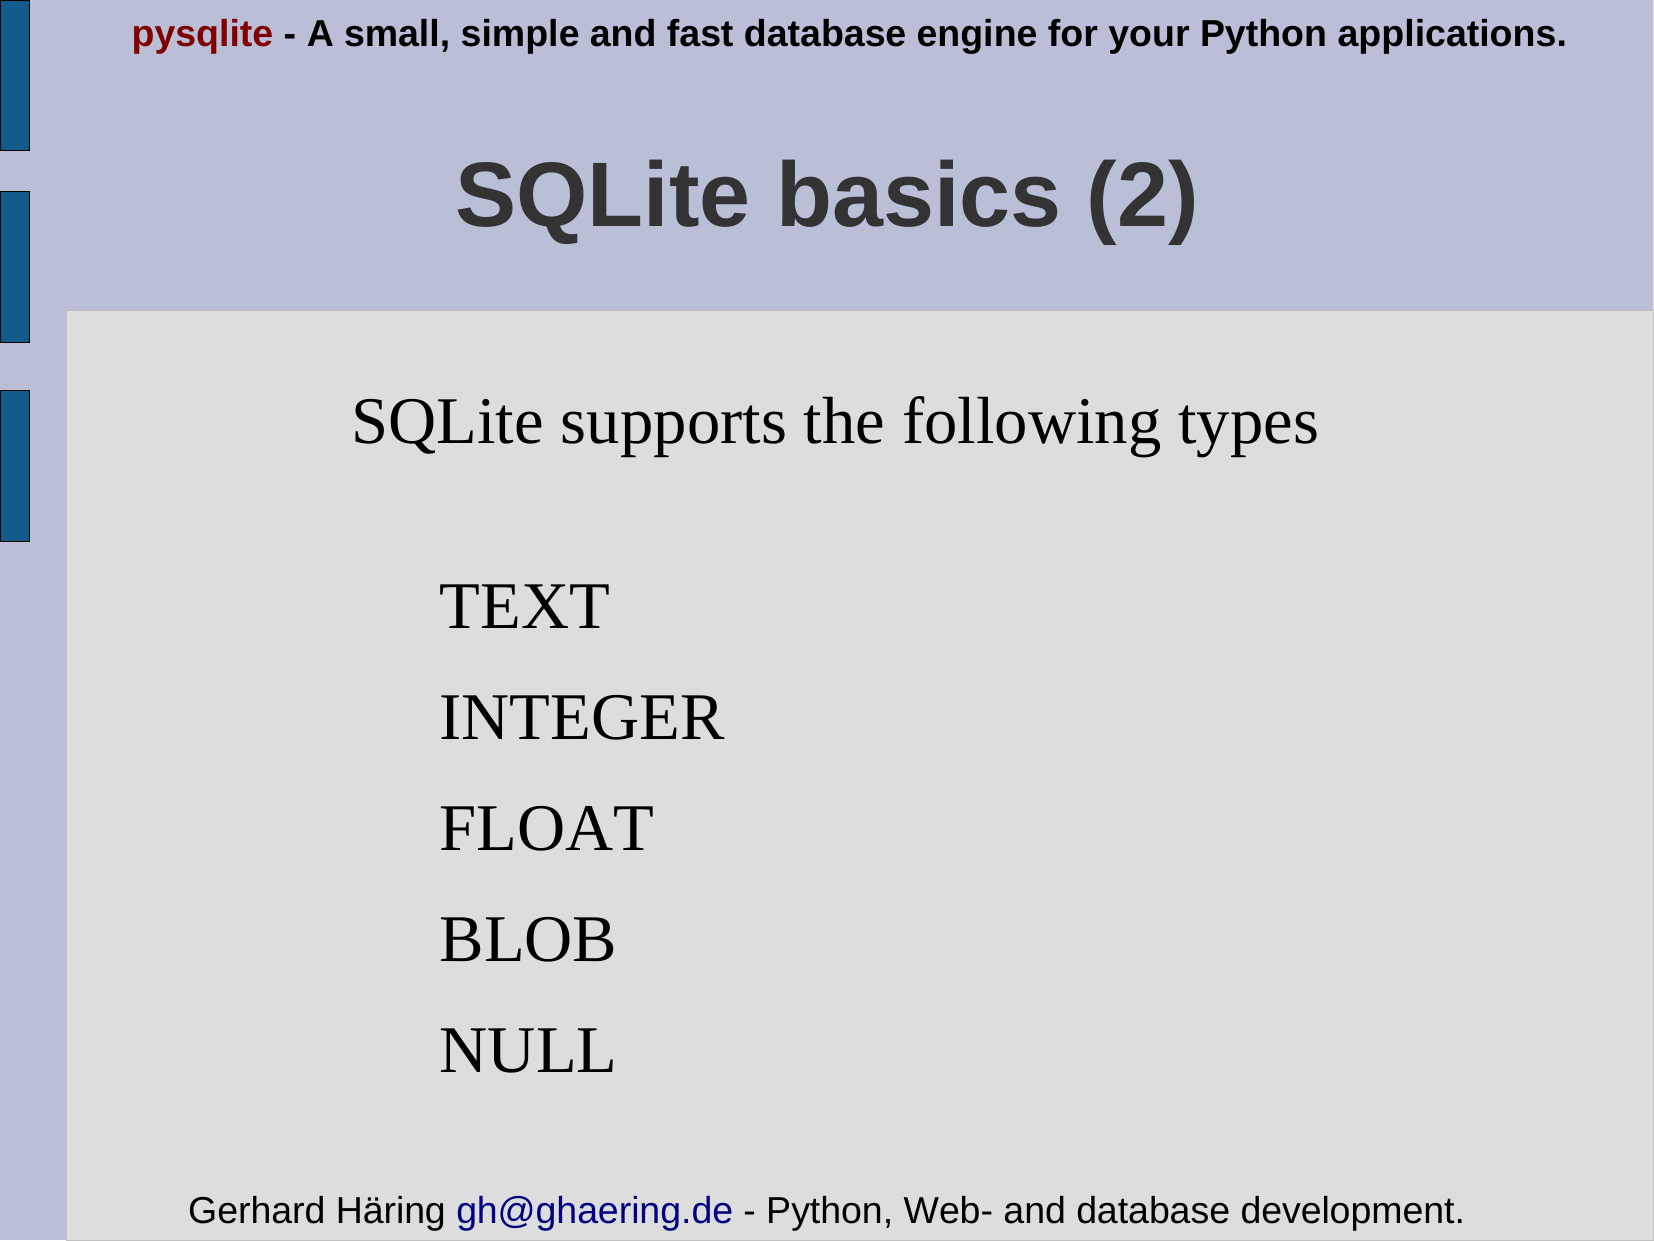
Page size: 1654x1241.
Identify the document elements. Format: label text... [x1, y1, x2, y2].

subtitle SQLite supports the following types TEXT INTEGER FLOAT BLOB NULL [121, 344, 1534, 1127]
title SQLite basics (2) [121, 91, 1534, 299]
